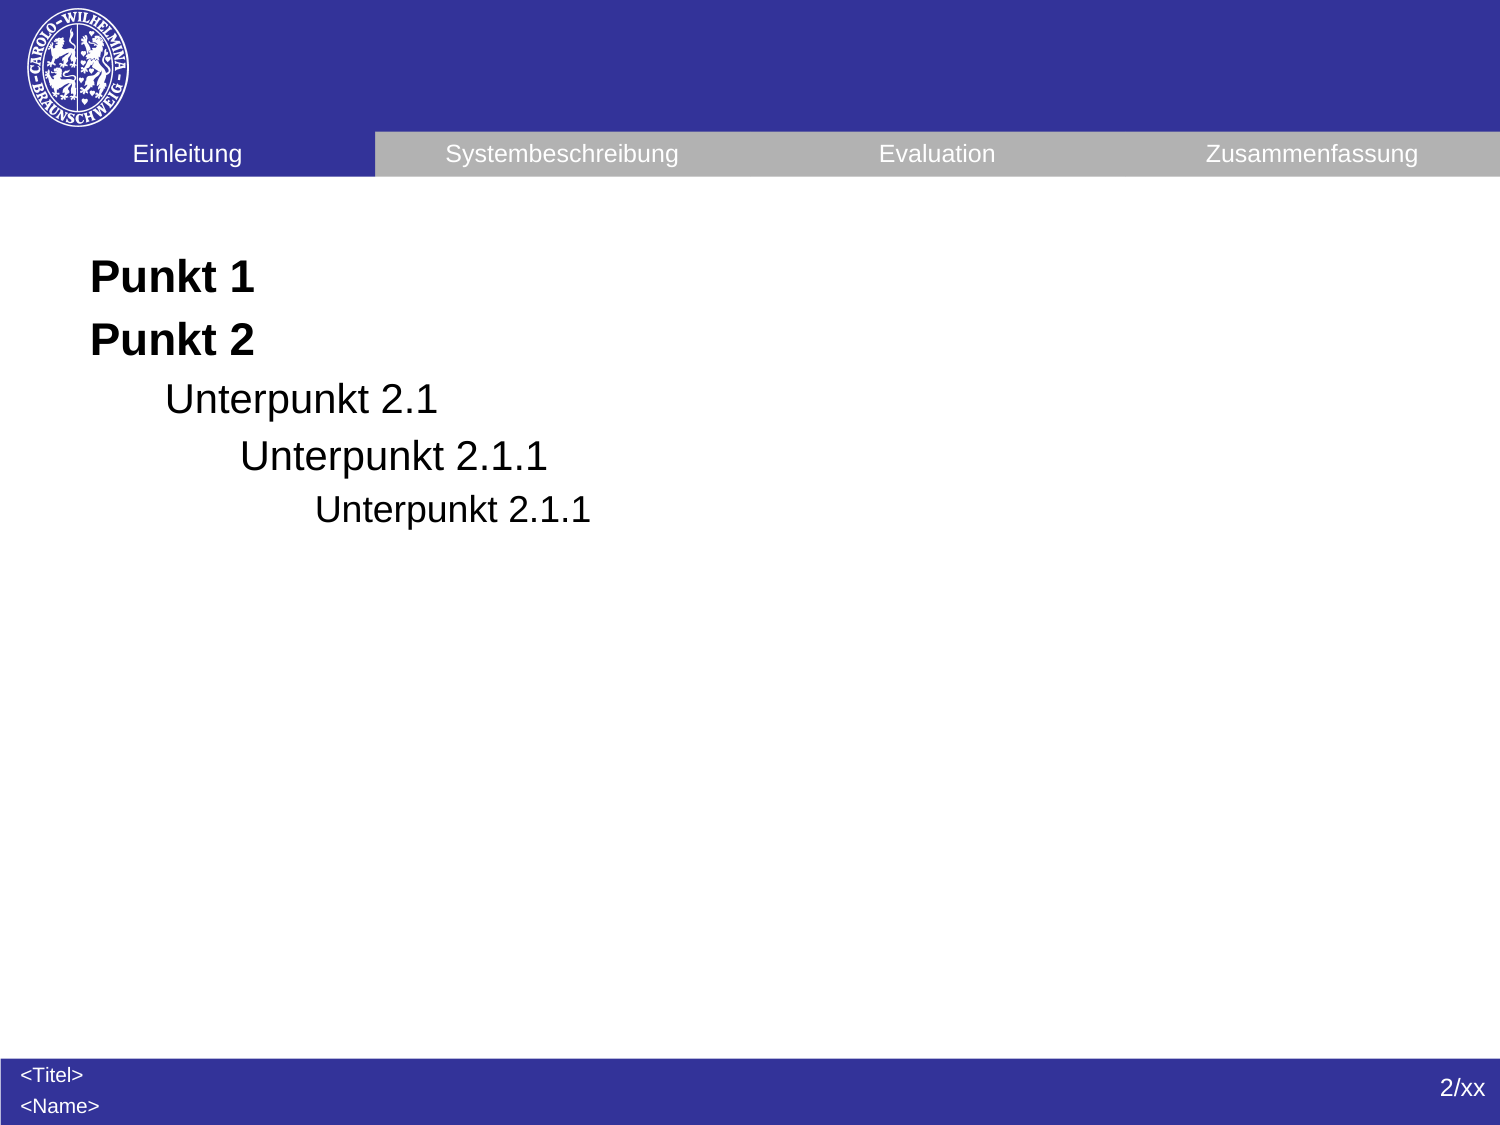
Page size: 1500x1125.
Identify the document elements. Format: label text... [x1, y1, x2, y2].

list Punkt 1 Punkt 2 Unterpunkt 2.1 Unterpunkt 2.1.1 Unterpunkt 2.1.1 [75, 243, 1426, 986]
text_box Zusammenfassung [1126, 131, 1500, 177]
text_box Einleitung [0, 131, 376, 177]
text_box Systembeschreibung [376, 131, 751, 177]
text_box Evaluation [751, 131, 1126, 177]
picture [27, 8, 129, 127]
